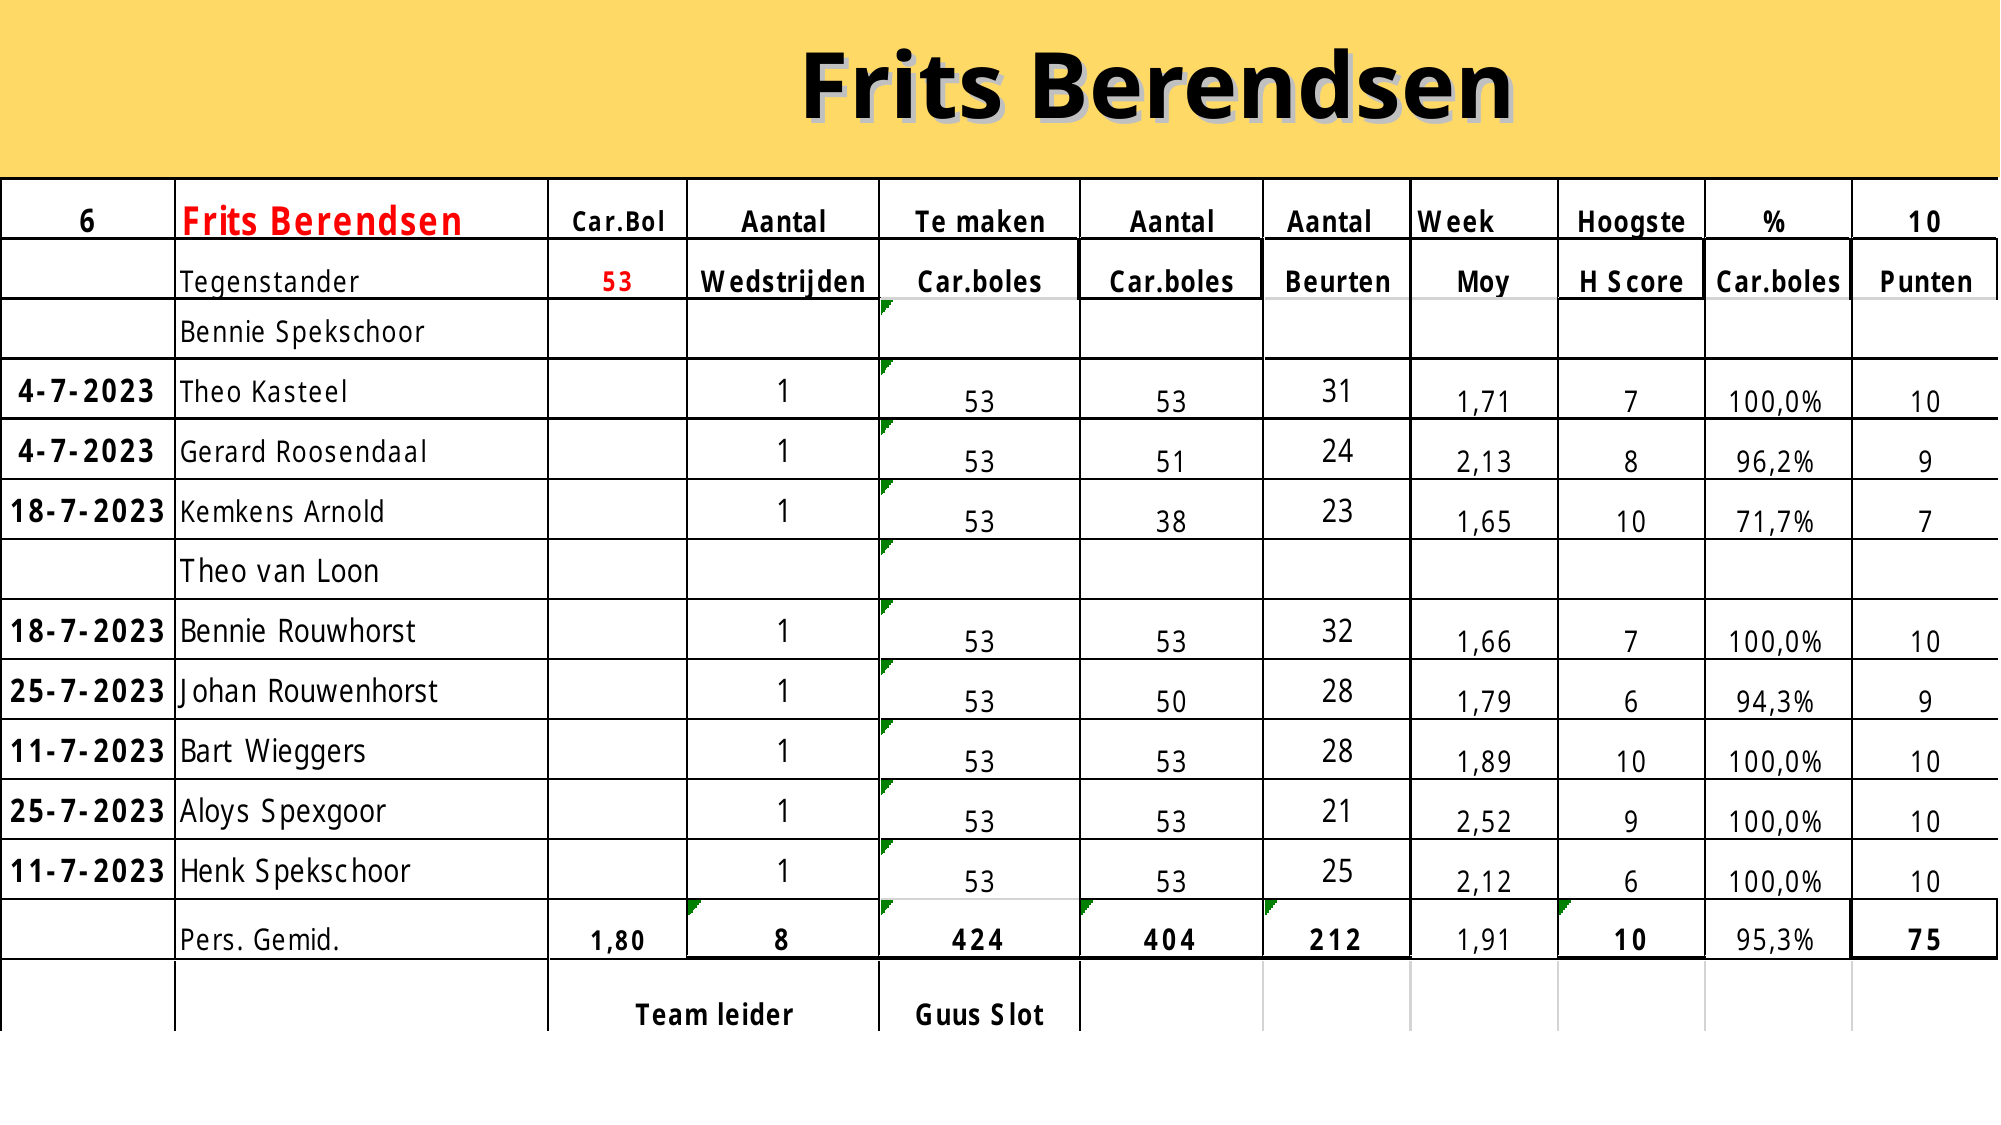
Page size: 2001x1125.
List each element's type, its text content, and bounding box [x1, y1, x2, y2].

picture [0, 177, 2000, 1034]
title Frits Berendsen [0, 0, 2000, 177]
